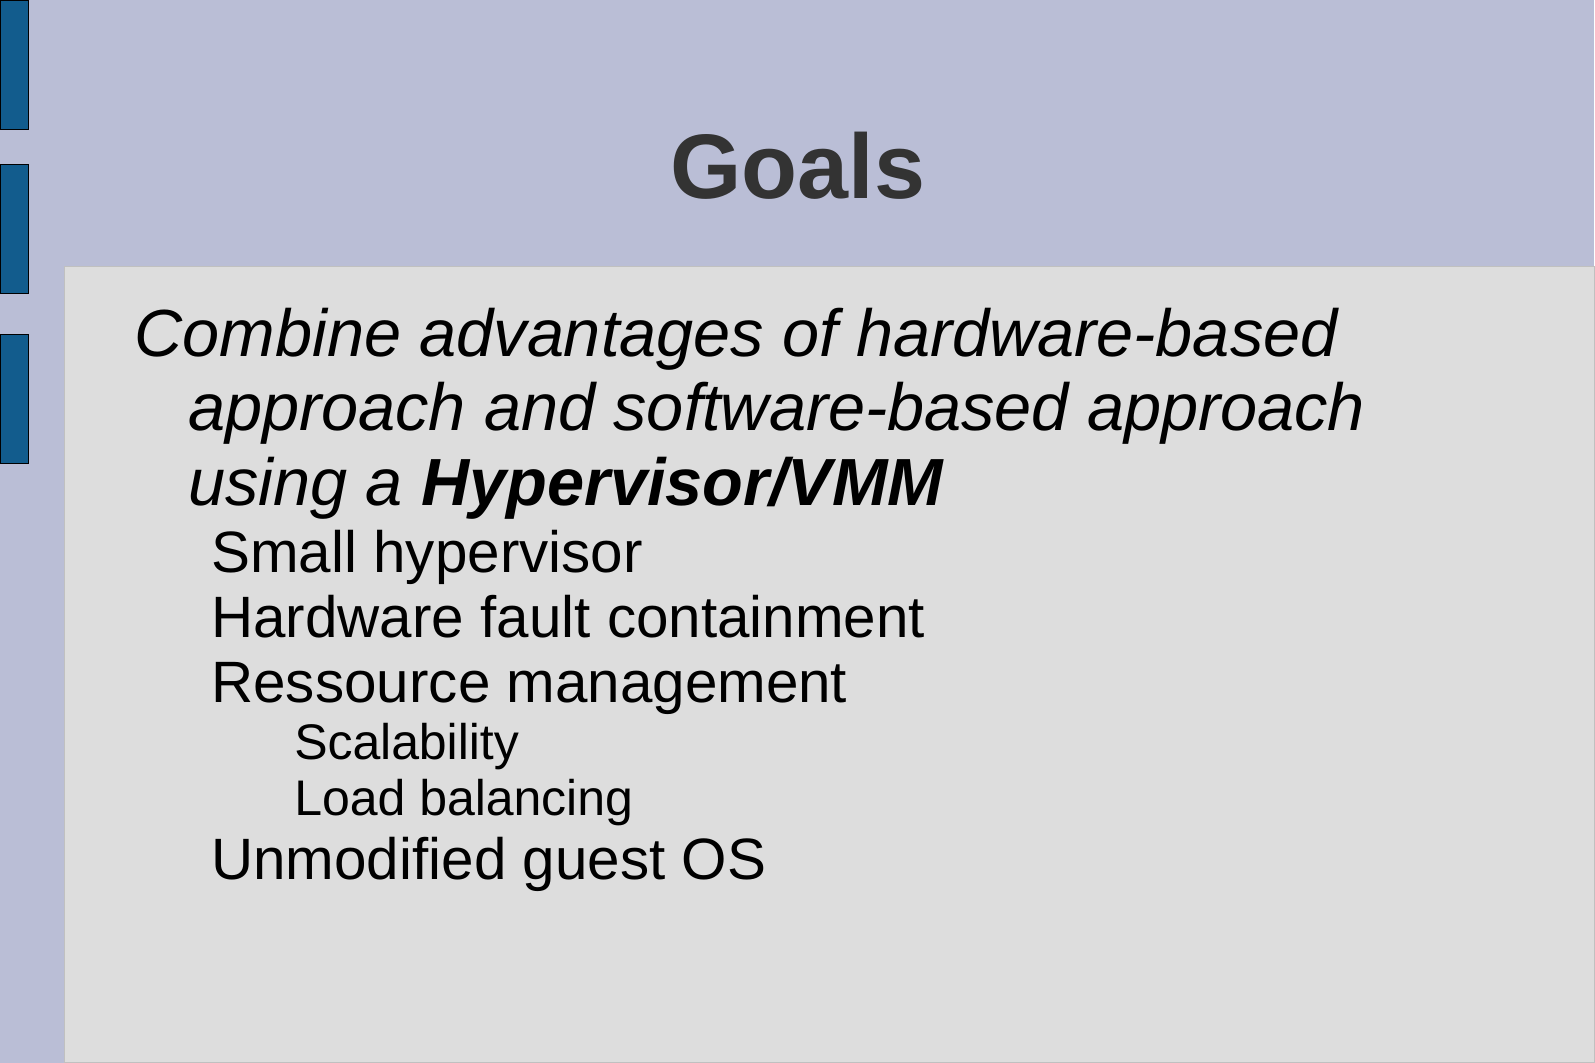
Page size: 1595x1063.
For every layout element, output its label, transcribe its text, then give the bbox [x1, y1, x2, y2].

title Goals [117, 78, 1479, 256]
list Combine advantages of hardware-based approach and software-based approach using a Hypervisor/VMM Small hypervisor Hardware fault containment Ressource management Scalability Load balancing Unmodified guest OS [117, 295, 1479, 966]
